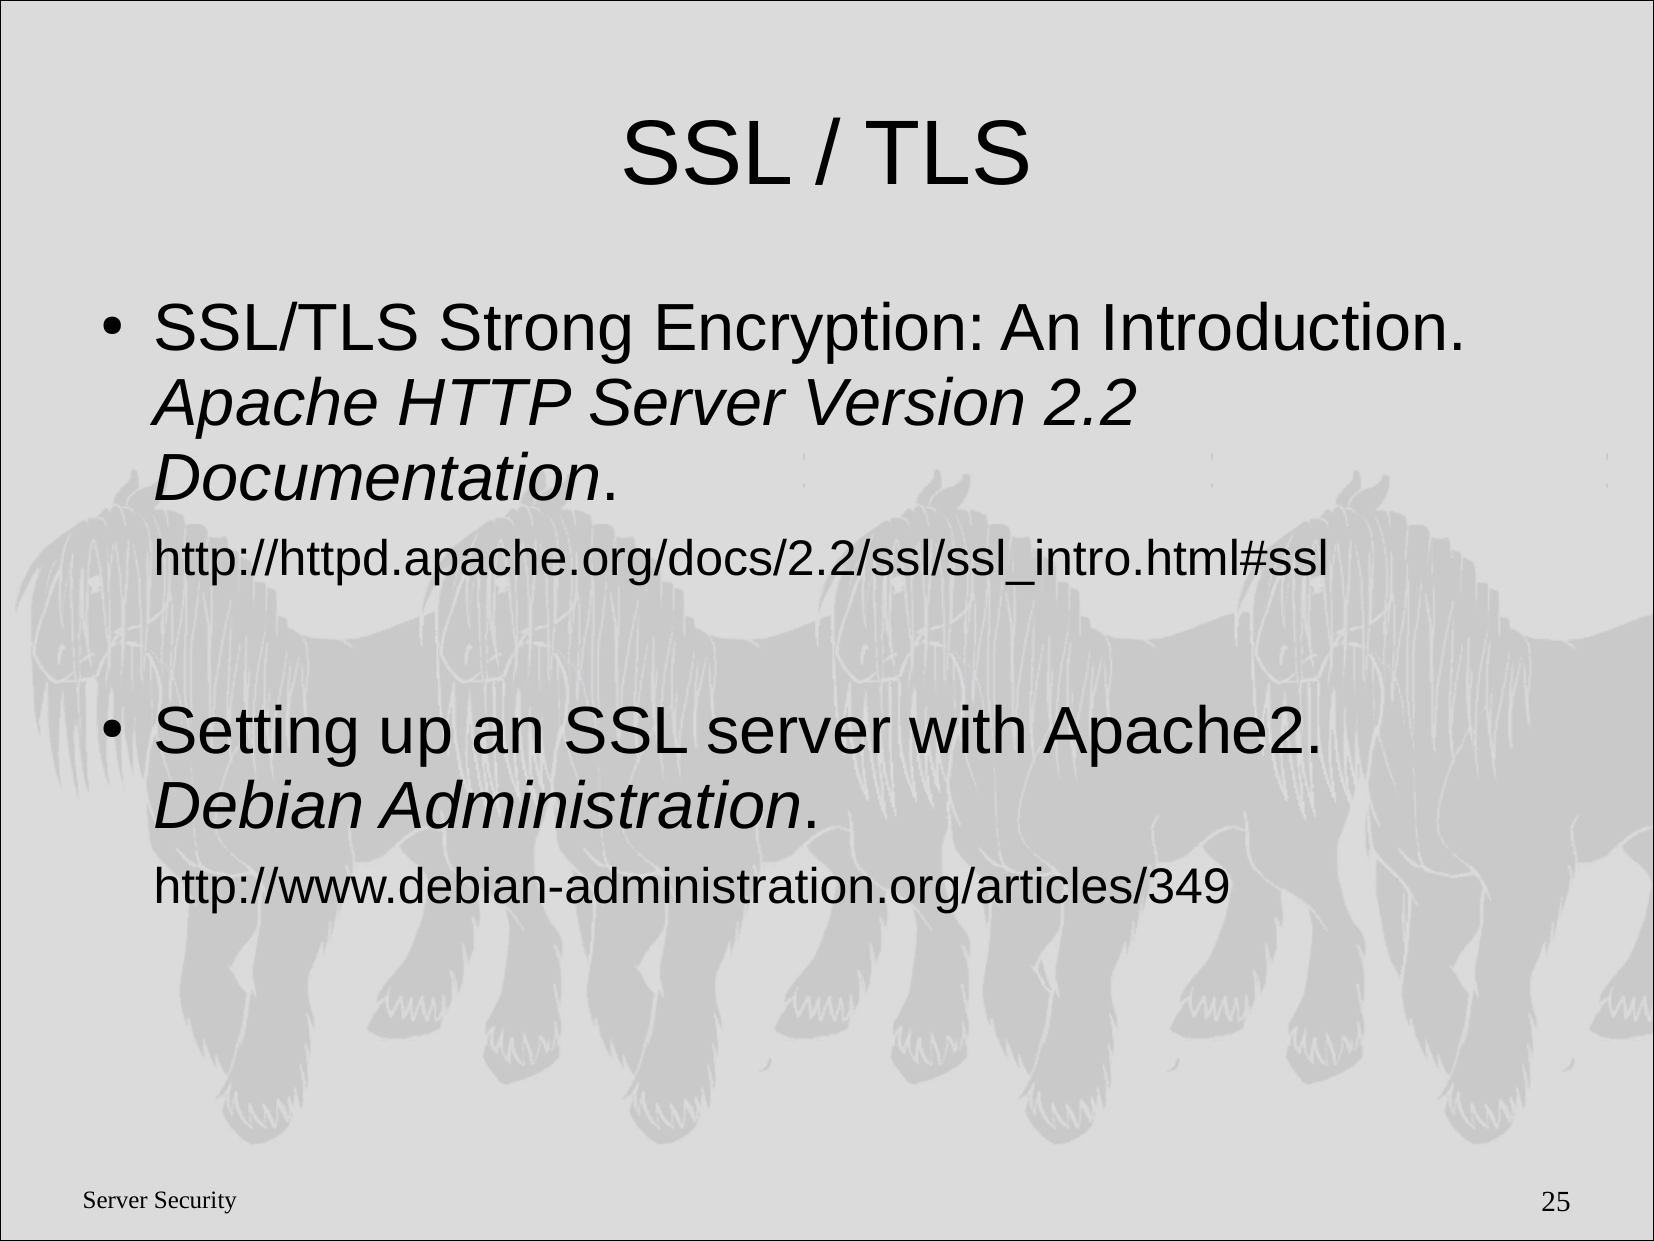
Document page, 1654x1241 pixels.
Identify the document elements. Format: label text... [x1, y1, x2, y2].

list SSL/TLS Strong Encryption: An Introduction. Apache HTTP Server Version 2.2 Documentation. http://httpd.apache.org/docs/2.2/ssl/ssl_intro.html#ssl Setting up an SSL server with Apache2. Debian Administration. http://www.debian-administration.org/articles/349 [82, 290, 1571, 1094]
title SSL / TLS [82, 56, 1571, 250]
